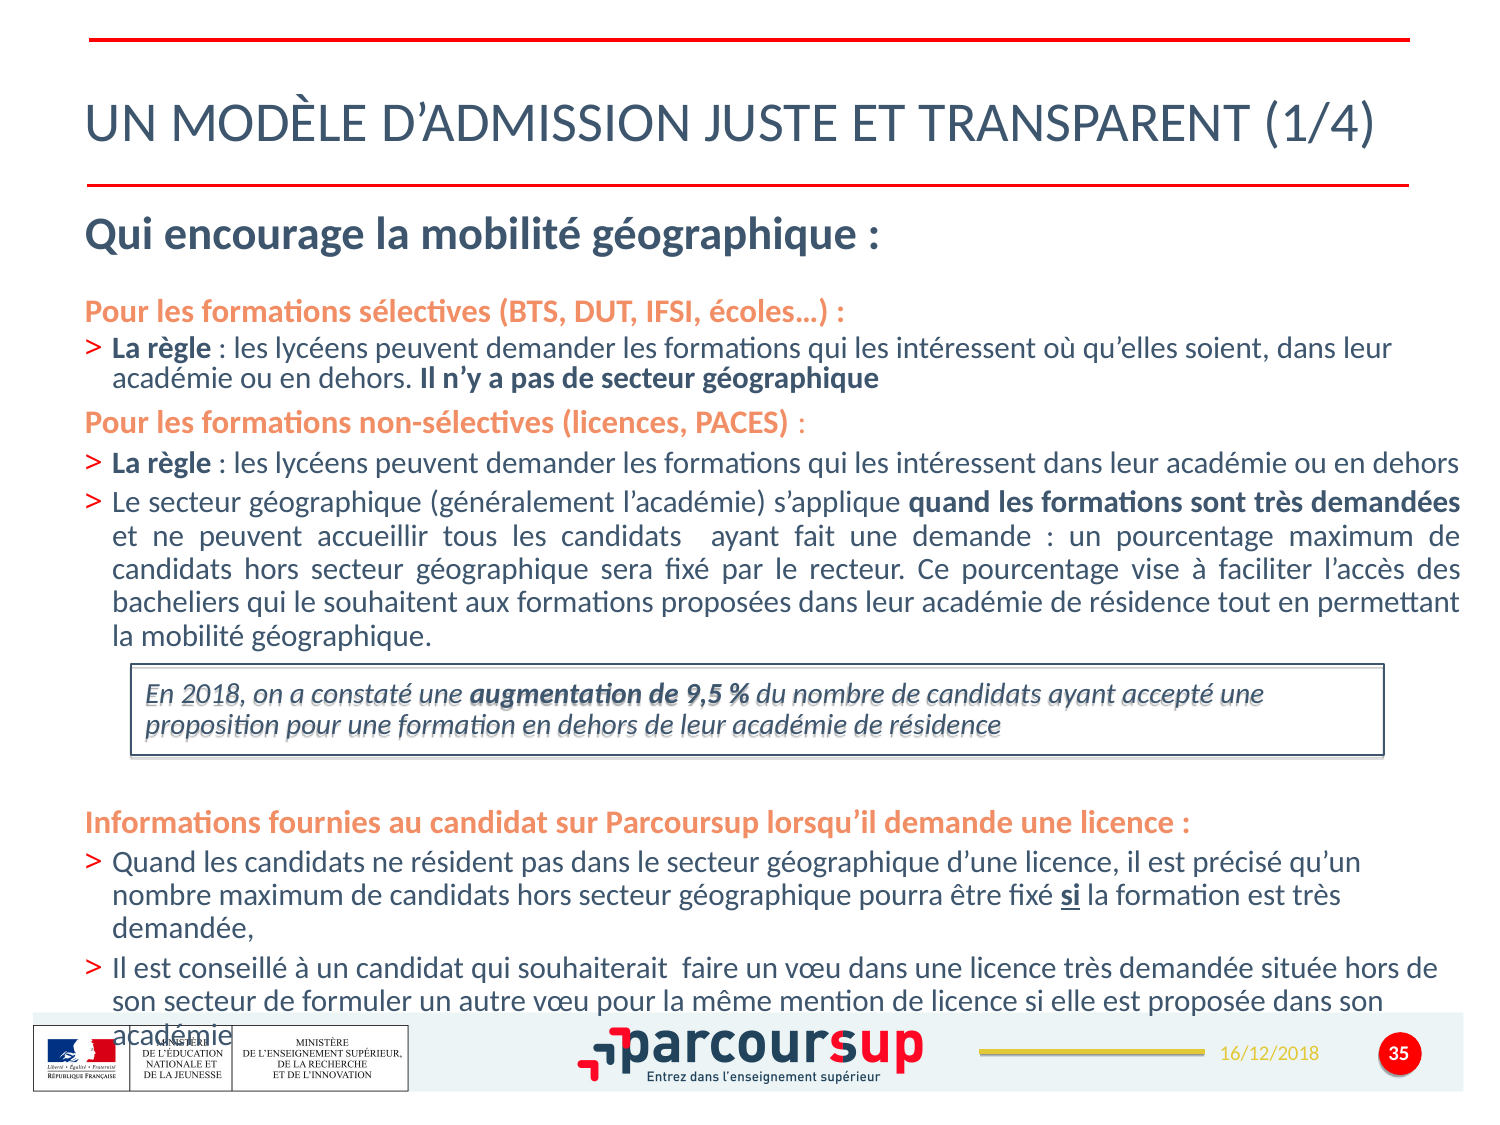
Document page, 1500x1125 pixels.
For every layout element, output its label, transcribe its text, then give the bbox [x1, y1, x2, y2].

list Qui encourage la mobilité géographique : Pour les formations sélectives (BTS, DUT, IFSI, écoles…) : La règle : les lycéens peuvent demander les formations qui les intéressent où qu’elles soient, dans leur académie ou en dehors. Il n’y a pas de secteur géographique Pour les formations non-sélectives (licences, PACES) : La règle : les lycéens peuvent demander les formations qui les intéressent dans leur académie ou en dehors Le secteur géographique (généralement l’académie) s’applique quand les formations sont très demandées et ne peuvent accueillir tous les candidats ayant fait une demande : un pourcentage maximum de candidats hors secteur géographique sera fixé par le recteur. Ce pourcentage vise à faciliter l’accès des bacheliers qui le souhaitent aux formations proposées dans leur académie de résidence tout en permettant la mobilité géographique. Informations fournies au candidat sur Parcoursup lorsqu’il demande une licence : Quand les candidats ne résident pas dans le secteur géographique d’une licence, il est précisé qu’un nombre maximum de candidats hors secteur géographique pourra être fixé si la formation est très demandée, Il est conseillé à un candidat qui souhaiterait faire un vœu dans une licence très demandée située hors de son secteur de formuler un autre vœu pour la même mention de licence si elle est proposée dans son académie [69, 195, 1476, 1076]
title Un modèle d’admission juste et transparent (1/4) [69, 12, 1409, 195]
slide_number <numéro> [1368, 1031, 1430, 1074]
picture [0, 0, 1499, 1124]
text_box En 2018, on a constaté une augmentation de 9,5 % du nombre de candidats ayant accepté une proposition pour une formation en dehors de leur académie de résidence [130, 664, 1385, 755]
